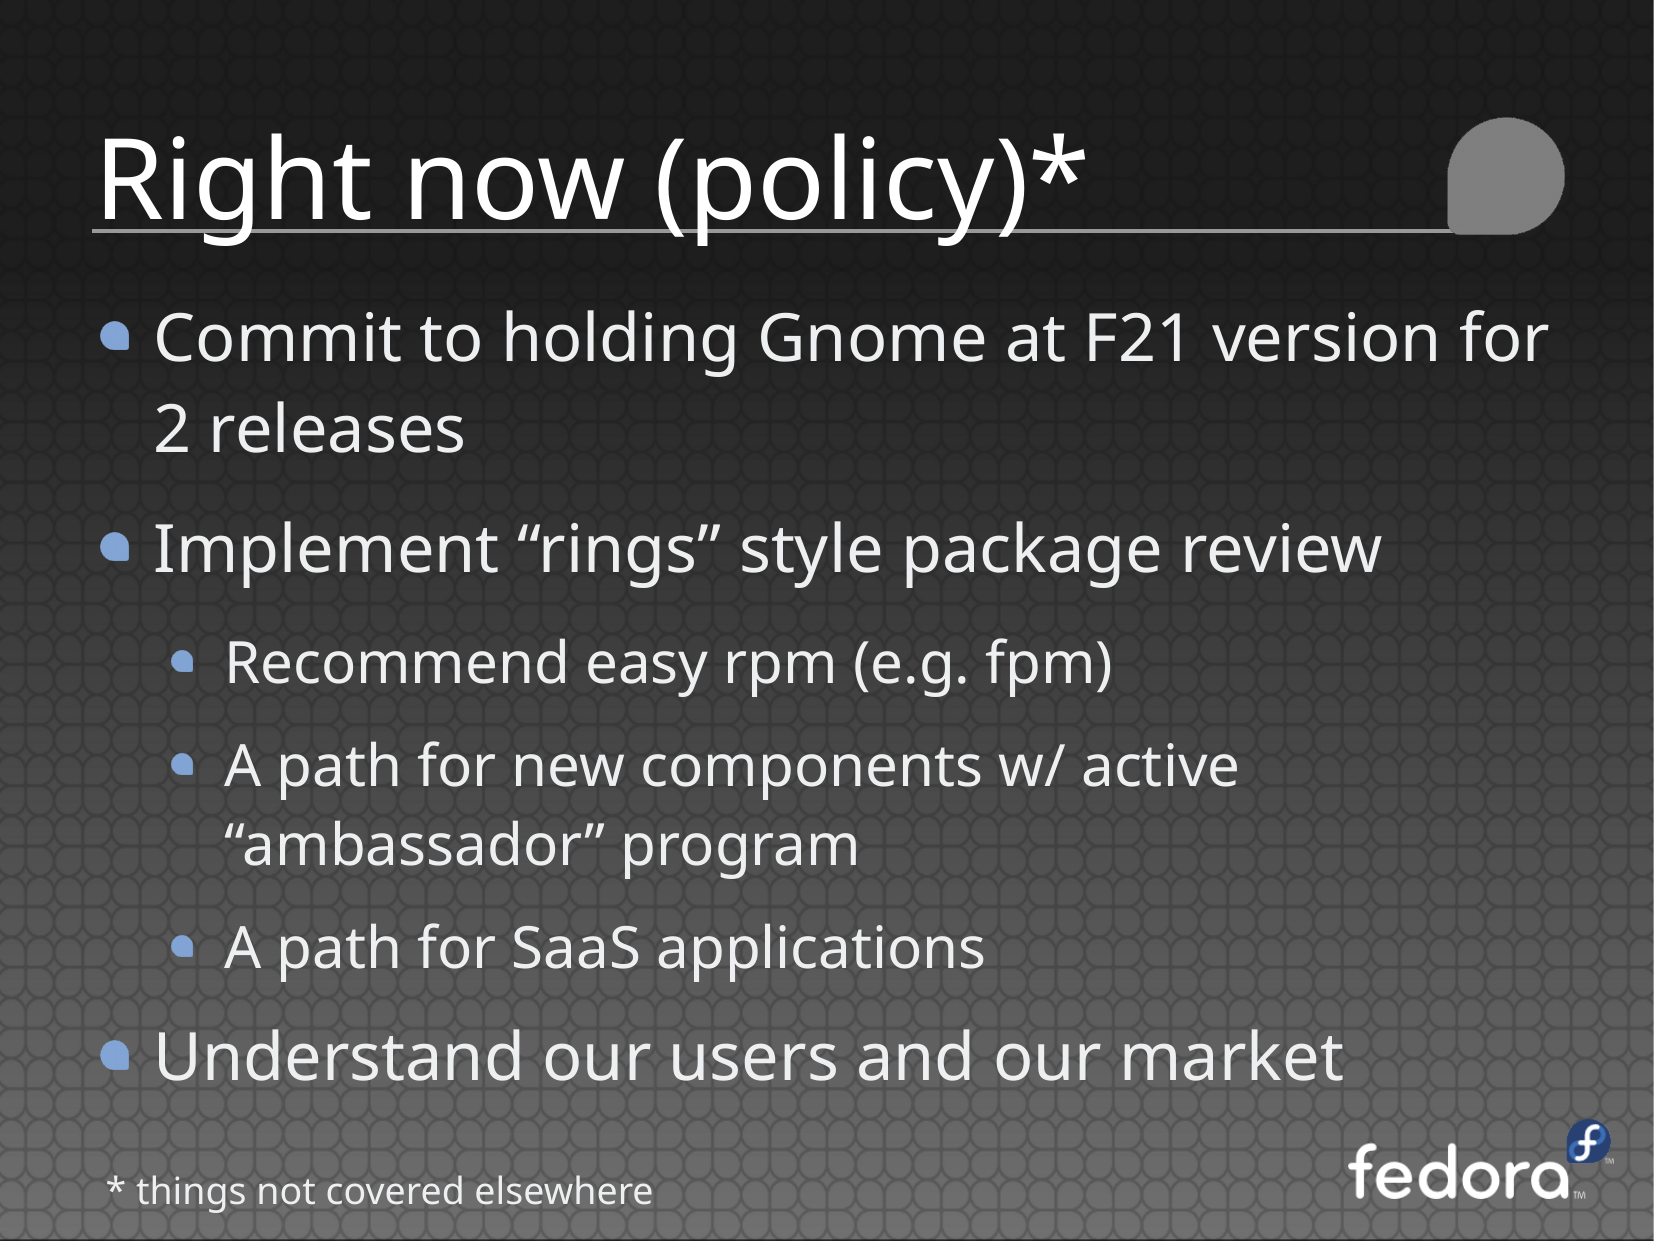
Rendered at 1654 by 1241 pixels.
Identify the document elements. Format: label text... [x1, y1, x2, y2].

picture [0, 0, 1654, 1241]
text_box * things not covered elsewhere [90, 1157, 1168, 1216]
title Right now (policy)* [94, 100, 1426, 251]
list Commit to holding Gnome at F21 version for 2 releases Implement “rings” style package review Recommend easy rpm (e.g. fpm) A path for new components w/ active “ambassador” program A path for SaaS applications Understand our users and our market [82, 290, 1571, 1094]
